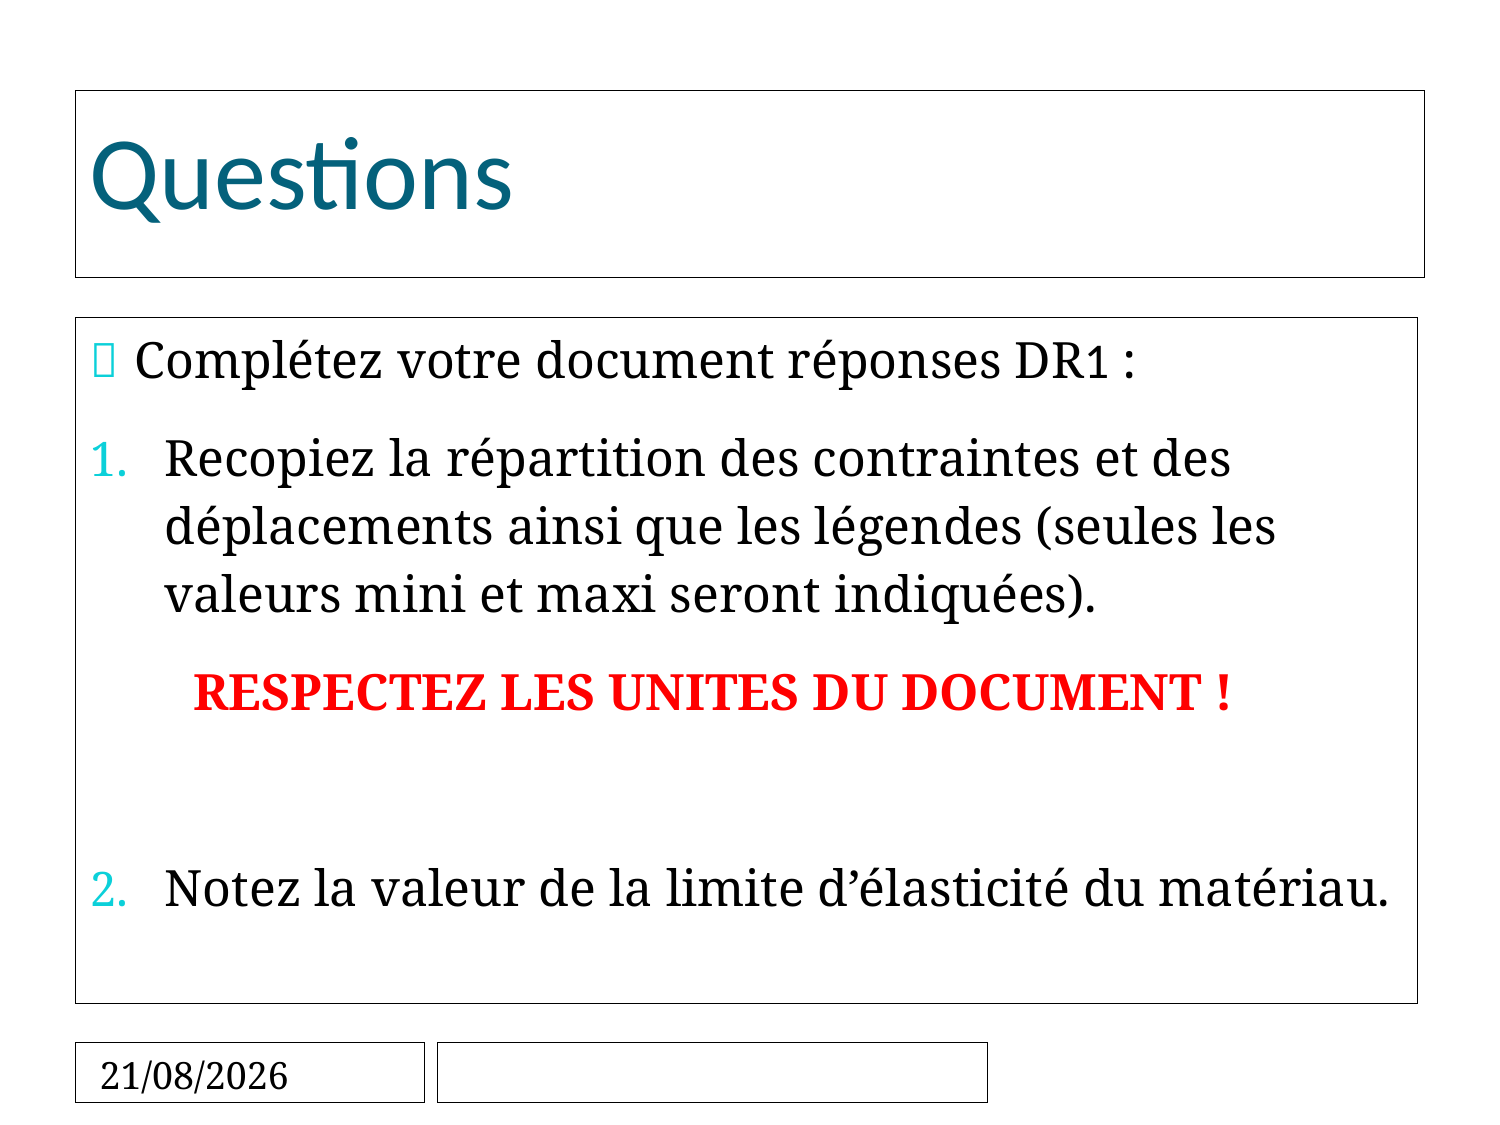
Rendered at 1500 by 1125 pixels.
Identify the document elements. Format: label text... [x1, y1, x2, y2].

list Complétez votre document réponses DR1 : Recopiez la répartition des contraintes et des déplacements ainsi que les légendes (seules les valeurs mini et maxi seront indiquées). RESPECTEZ LES UNITES DU DOCUMENT ! Notez la valeur de la limite d’élasticité du matériau. [75, 317, 1418, 1004]
title Questions [75, 90, 1425, 278]
